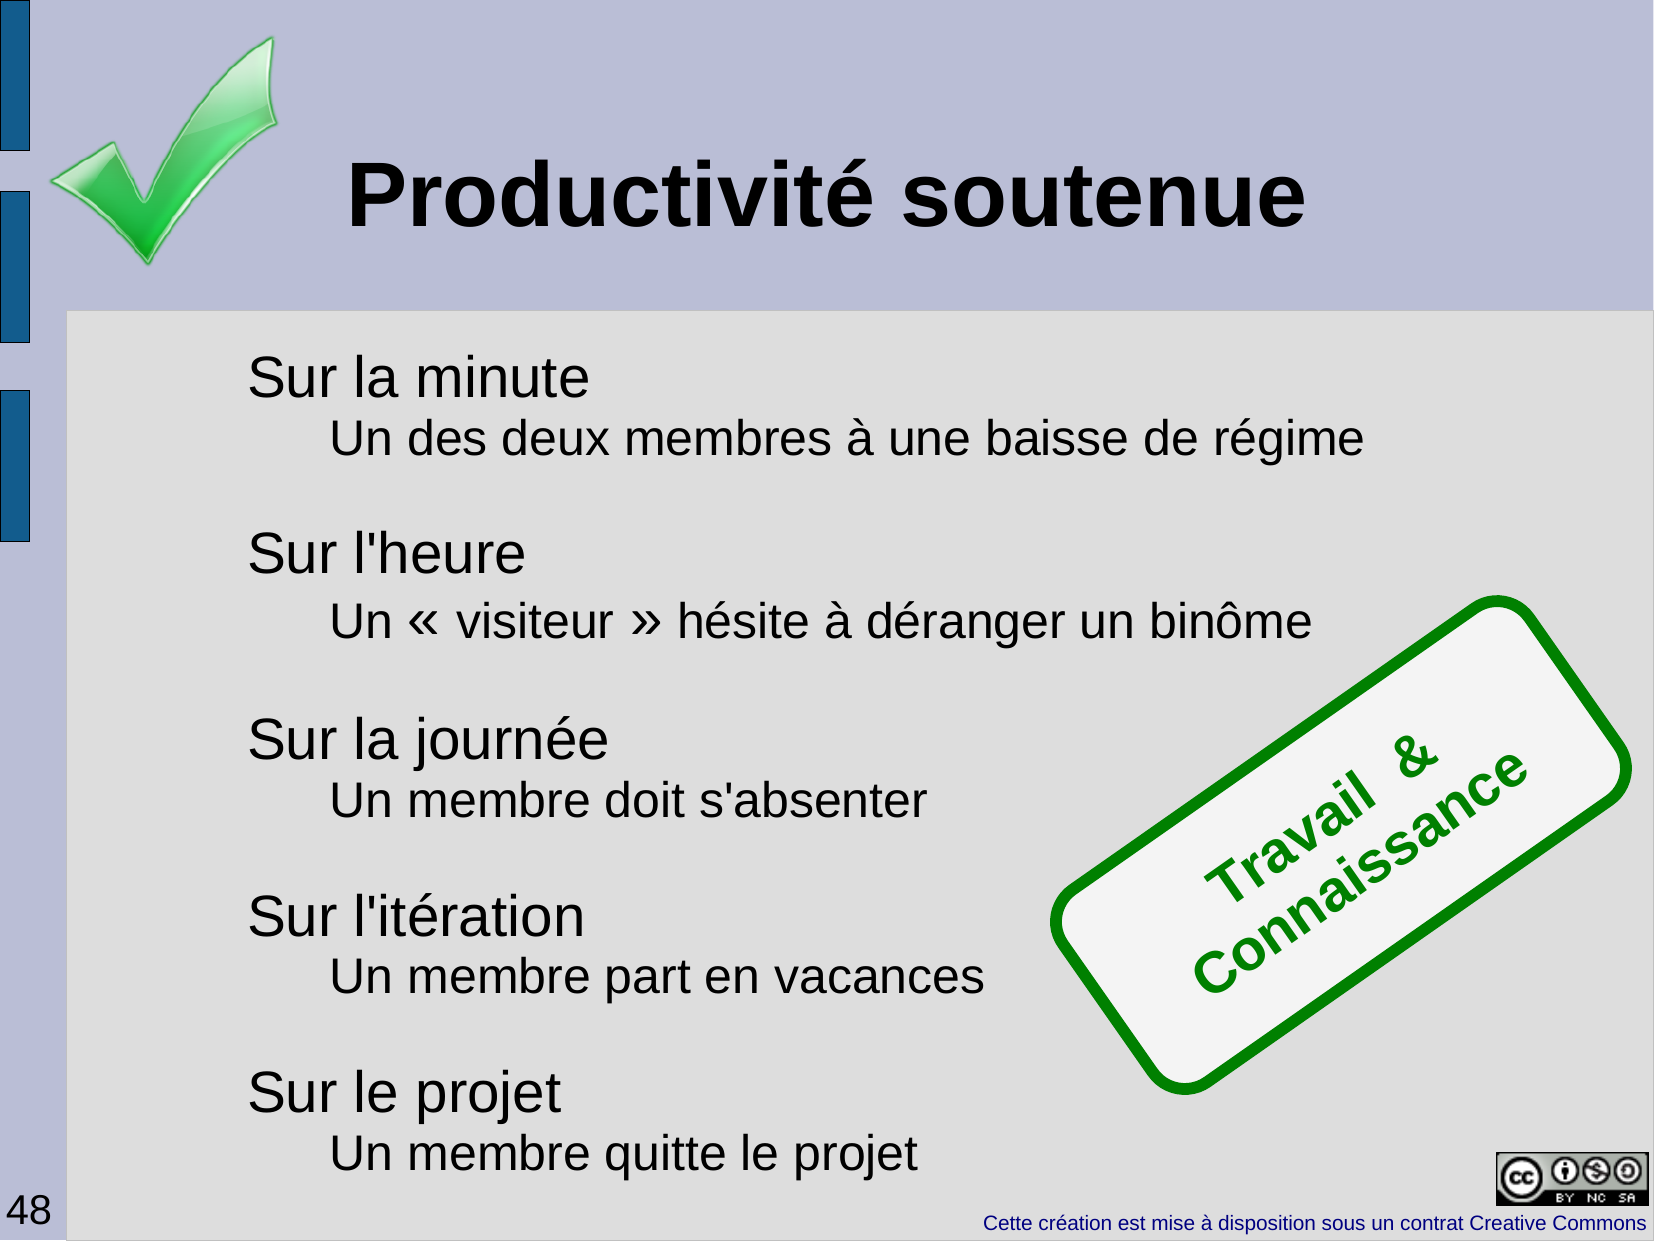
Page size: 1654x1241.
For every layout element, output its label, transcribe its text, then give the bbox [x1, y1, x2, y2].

picture [1496, 1152, 1649, 1206]
picture [41, 29, 284, 272]
list Sur la minute Un des deux membres à une baisse de régime Sur l'heure Un « visiteur » hésite à déranger un binôme Sur la journée Un membre doit s'absenter Sur l'itération Un membre part en vacances Sur le projet Un membre quitte le projet [152, 344, 1534, 1180]
text_box Travail & Connaissance [1055, 601, 1626, 1089]
title Productivité soutenue [121, 91, 1534, 299]
